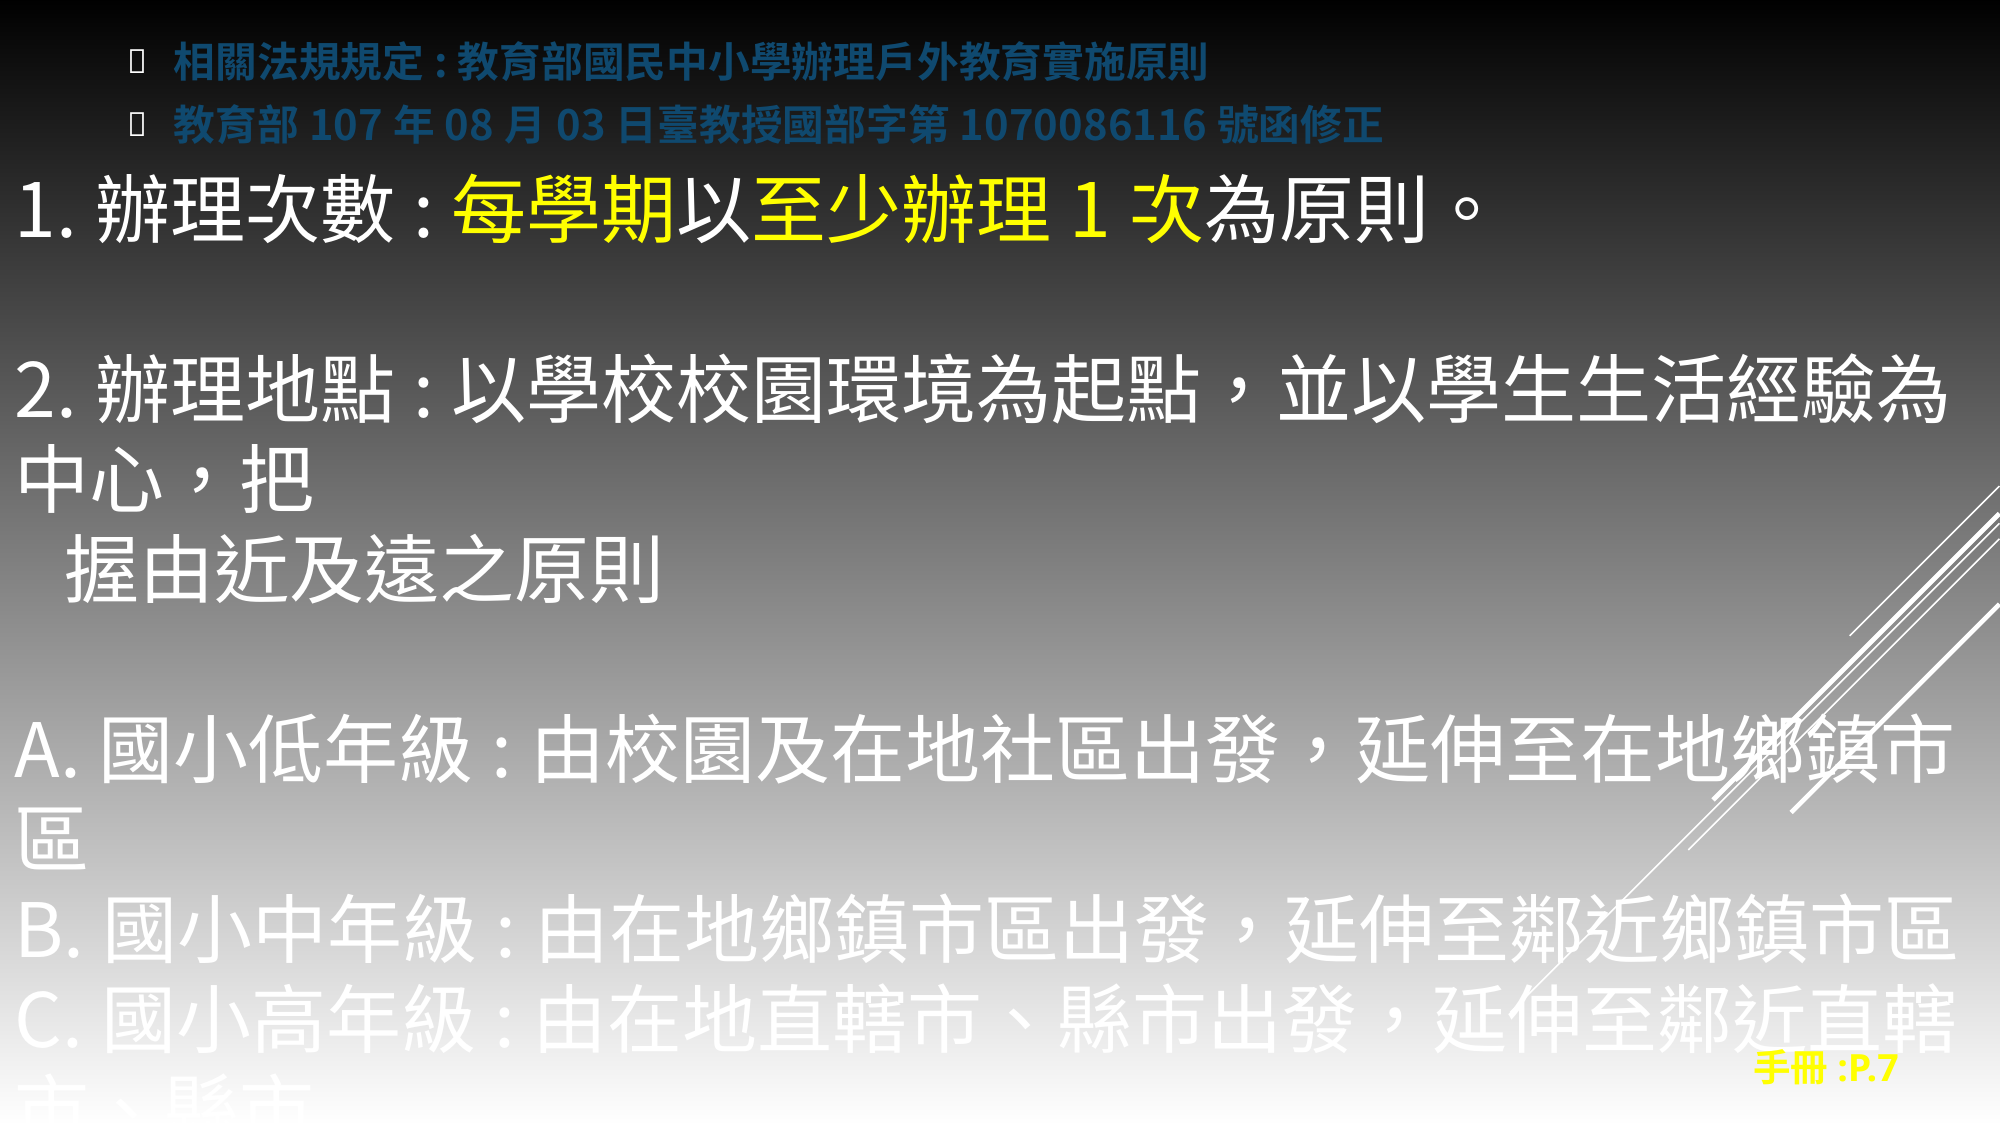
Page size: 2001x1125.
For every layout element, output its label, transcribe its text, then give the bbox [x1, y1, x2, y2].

text_box 手冊:P.7 [1738, 1036, 1997, 1097]
title 1.辦理次數:每學期以至少辦理1次為原則。 2.辦理地點:以學校校園環境為起點，並以學生生活經驗為中心，把 握由近及遠之原則 A.國小低年級:由校園及在地社區出發，延伸至在地鄉鎮市區 B.國小中年級:由在地鄉鎮市區出發，延伸至鄰近鄉鎮市區 C.國小高年級:由在地直轄市、縣市出發，延伸至鄰近直轄市、縣市 D.國中:由在地直轄市、縣市出發，延伸至鄰近直轄市、縣市及全國 [0, 154, 2000, 1098]
list 相關法規規定:教育部國民中小學辦理戶外教育實施原則 教育部107年08月03日臺教授國部字第1070086116號函修正 [112, 28, 1513, 202]
